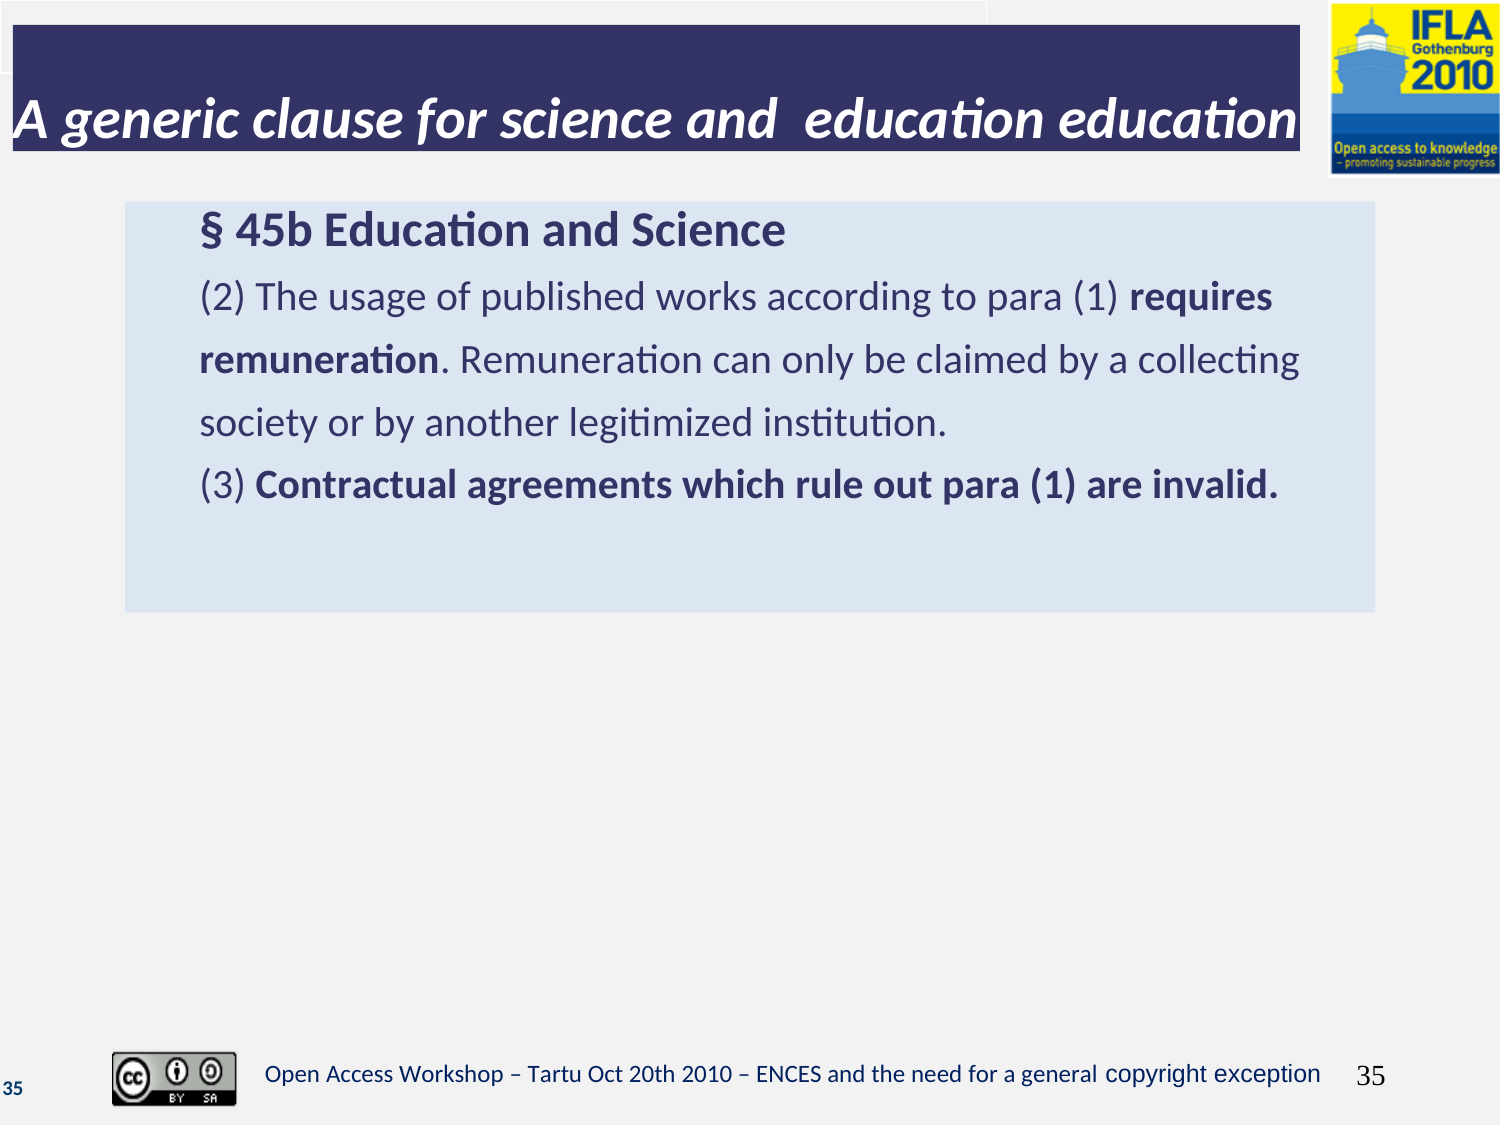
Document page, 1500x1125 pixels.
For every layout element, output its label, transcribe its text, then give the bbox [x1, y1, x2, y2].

title A generic clause for science and education education [12, 24, 1300, 152]
text_box § 45b Education and Science (2) The usage of published works according to para (1) requires remuneration. Remuneration can only be claimed by a collecting society or by another legitimized institution. (3) Contractual agreements which rule out para (1) are invalid. [125, 201, 1376, 613]
text_box 35 [1356, 1026, 1459, 1105]
